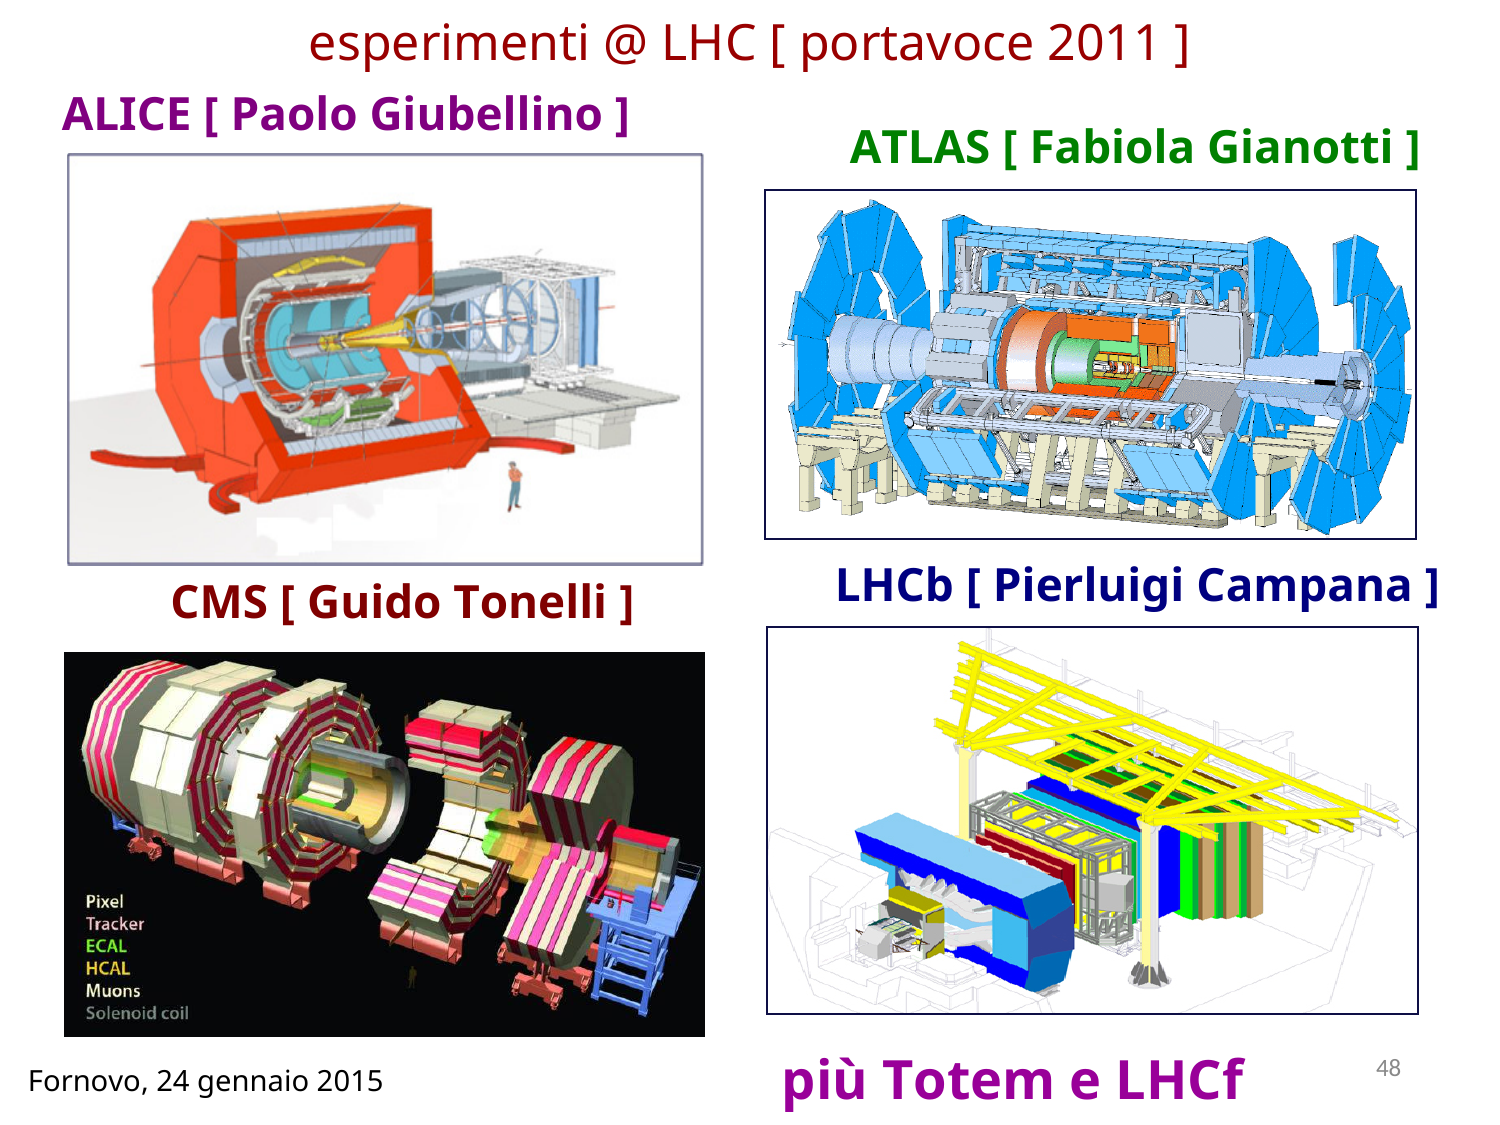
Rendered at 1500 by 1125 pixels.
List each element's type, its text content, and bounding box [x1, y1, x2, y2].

picture [64, 652, 705, 1037]
picture [67, 153, 705, 566]
text_box CMS [ Guido Tonelli ] [155, 565, 650, 636]
text_box ATLAS [ Fabiola Gianotti ] [835, 109, 1437, 181]
text_box <numero> [1359, 1042, 1417, 1095]
text_box più Totem e LHCf [667, 1037, 1359, 1108]
text_box ALICE [ Paolo Giubellino ] [47, 76, 839, 148]
picture [767, 627, 1418, 1014]
text_box LHCb [ Pierluigi Campana ] [820, 547, 1456, 619]
picture [765, 190, 1416, 539]
text_box esperimenti @ LHC [ portavoce 2011 ] [112, 6, 1388, 65]
